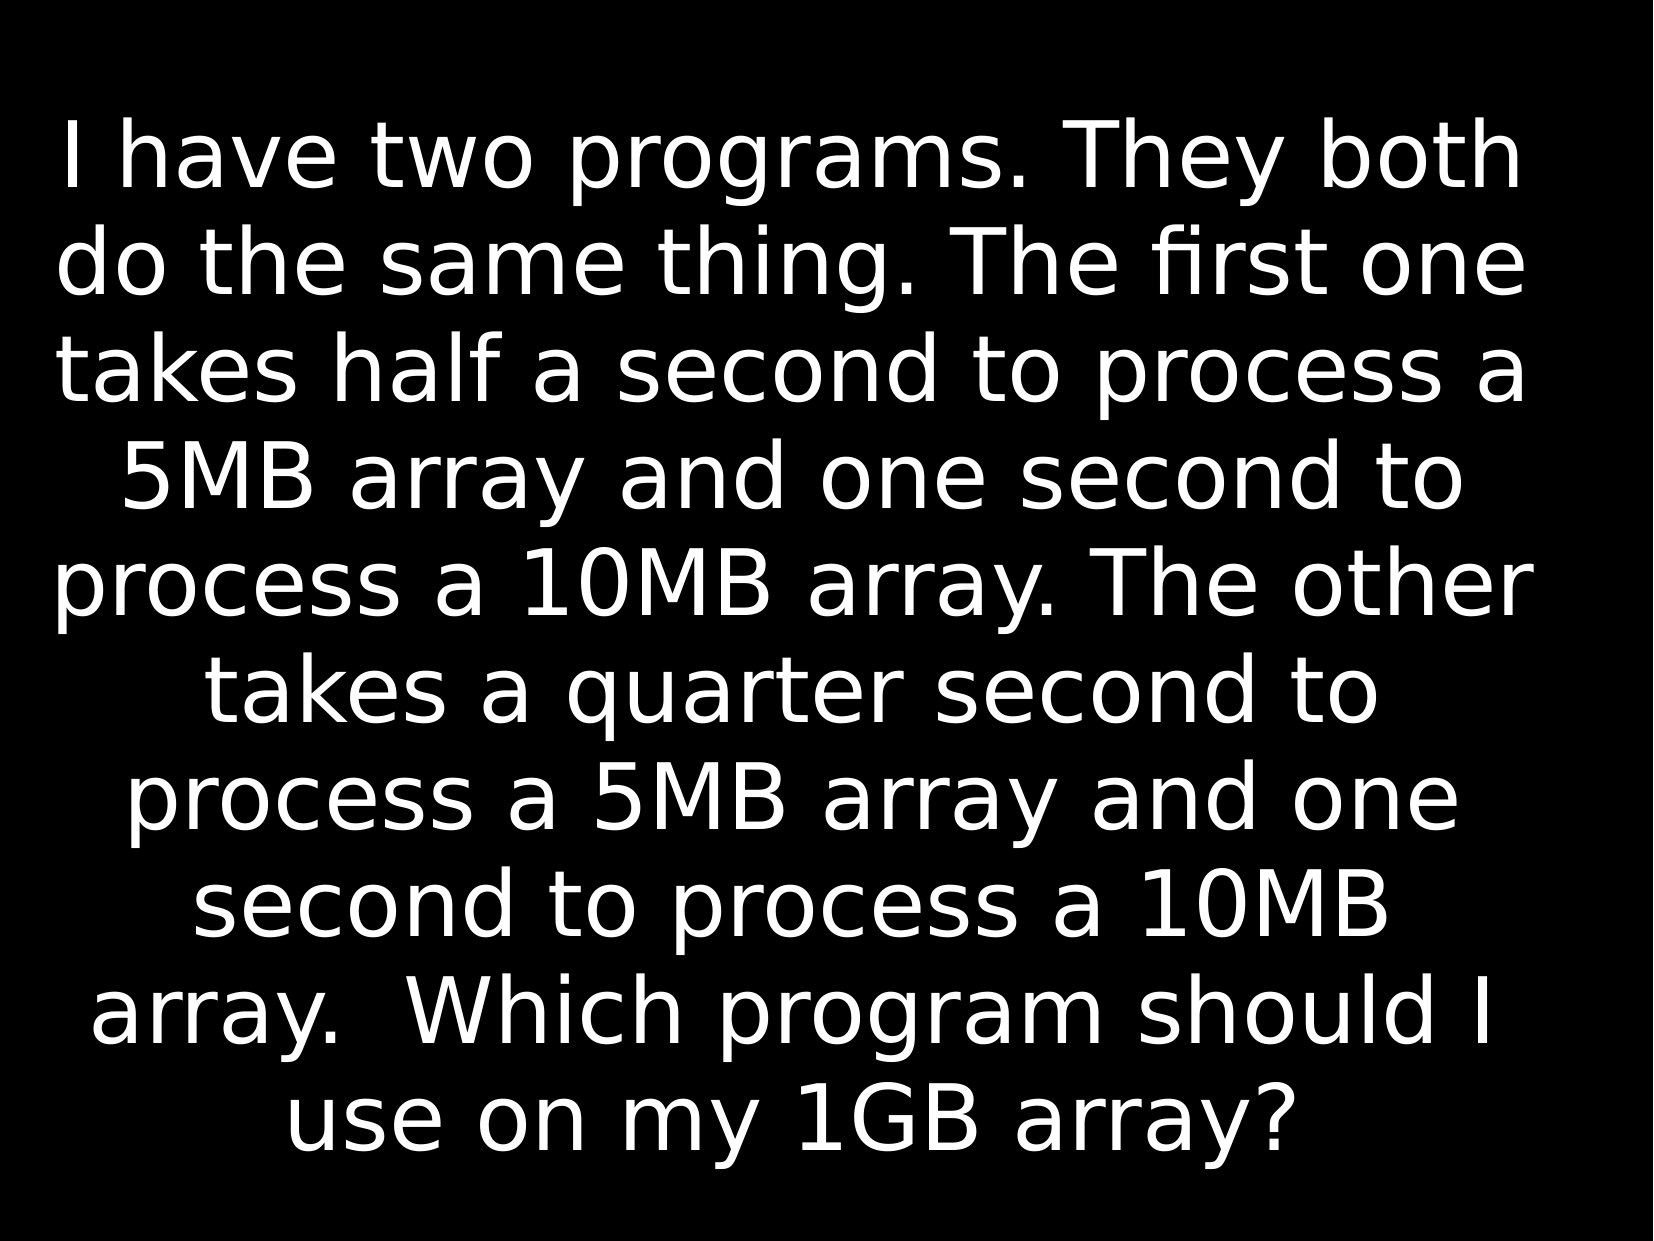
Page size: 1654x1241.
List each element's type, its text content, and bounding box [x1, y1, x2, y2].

title I have two programs. They both do the same thing. The first one takes half a second to process a 5MB array and one second to process a 10MB array. The other takes a quarter second to process a 5MB array and one second to process a 10MB array. Which program should I use on my 1GB array? [49, 75, 1538, 1201]
